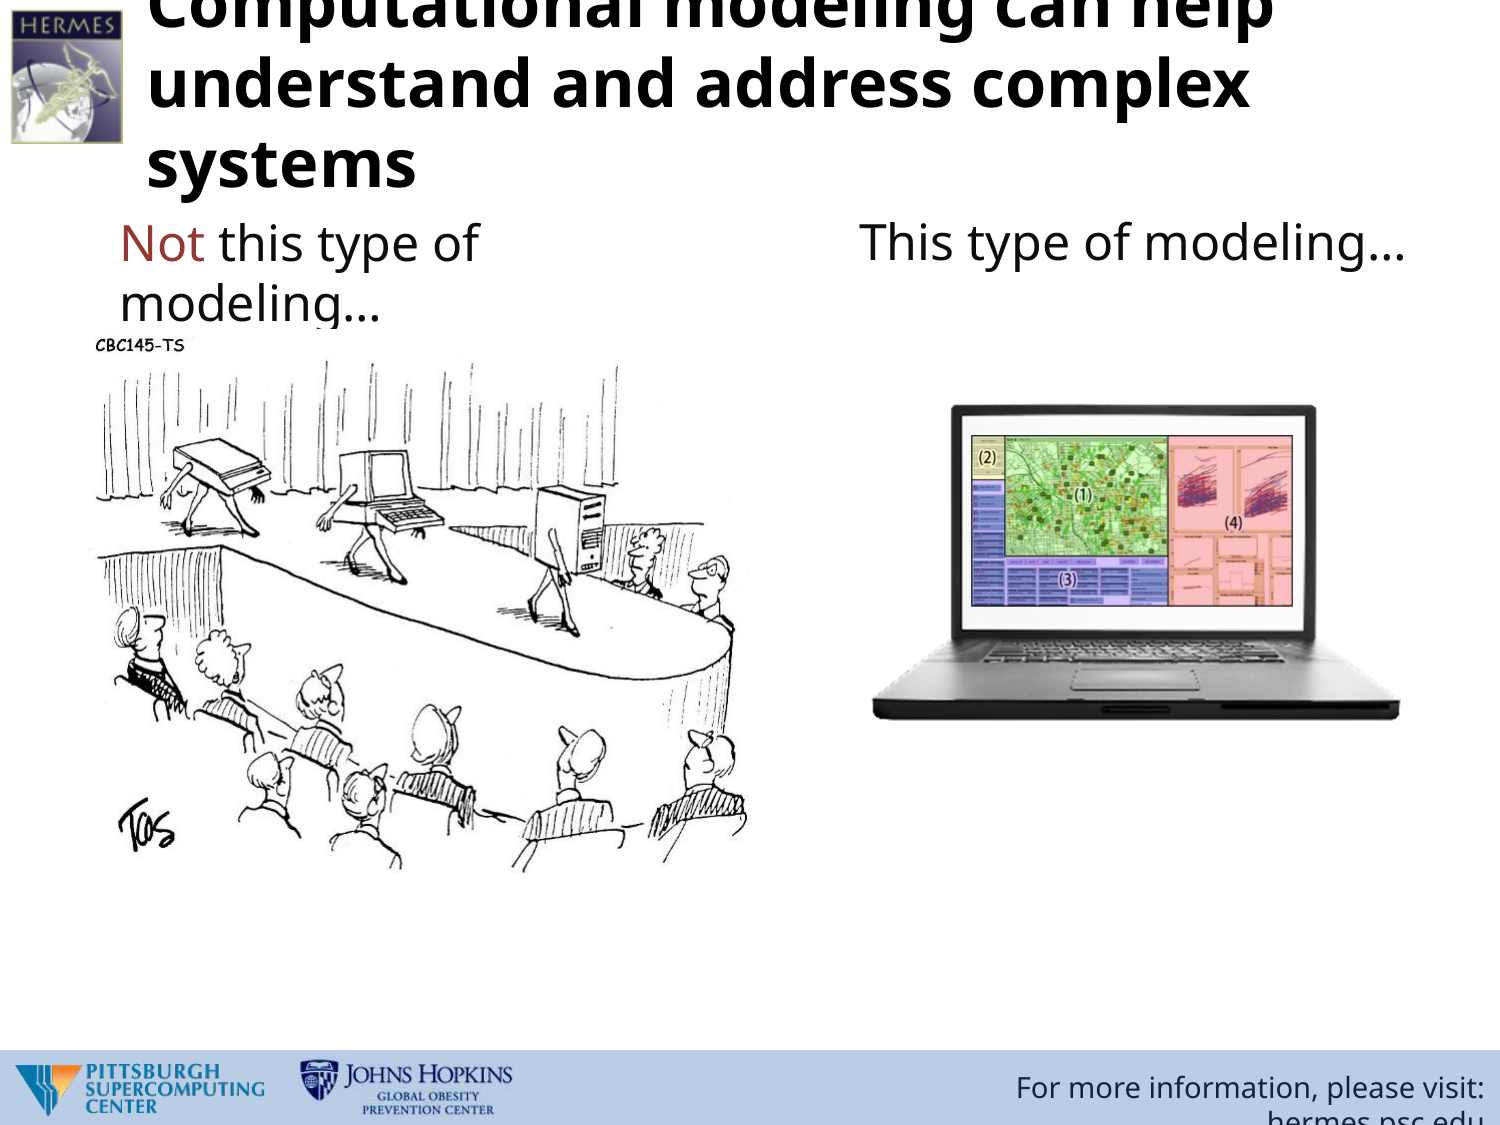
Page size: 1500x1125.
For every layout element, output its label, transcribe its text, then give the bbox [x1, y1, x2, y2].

picture [15, 1055, 266, 1118]
text_box This type of modeling… [844, 203, 1493, 275]
title Computational modeling can help understand and address complex systems [131, 0, 1493, 163]
picture [7, 6, 123, 144]
picture [85, 329, 764, 888]
picture [862, 394, 1410, 730]
picture [296, 1055, 519, 1119]
text_box Not this type of modeling… [104, 204, 753, 276]
